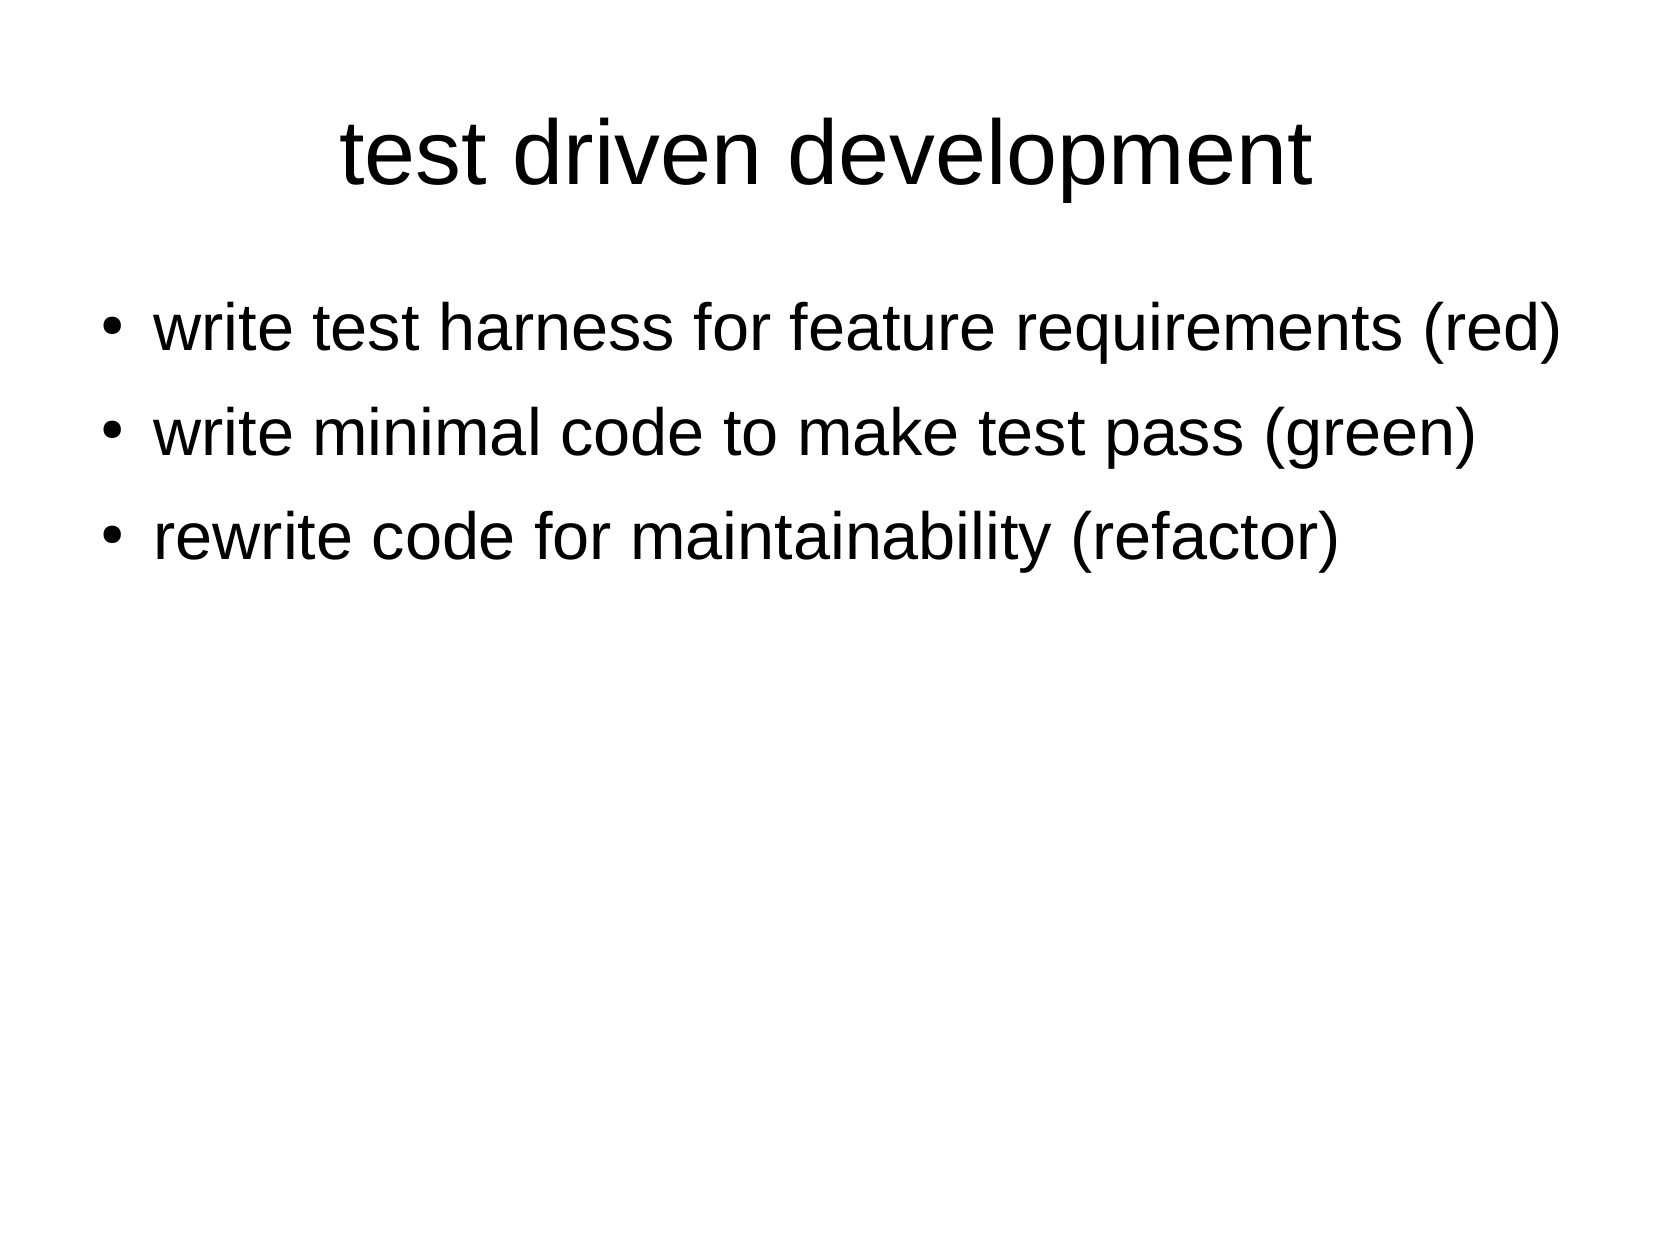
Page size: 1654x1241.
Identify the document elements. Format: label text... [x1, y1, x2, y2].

list write test harness for feature requirements (red) write minimal code to make test pass (green) rewrite code for maintainability (refactor) [82, 290, 1571, 1010]
title test driven development [82, 49, 1571, 257]
